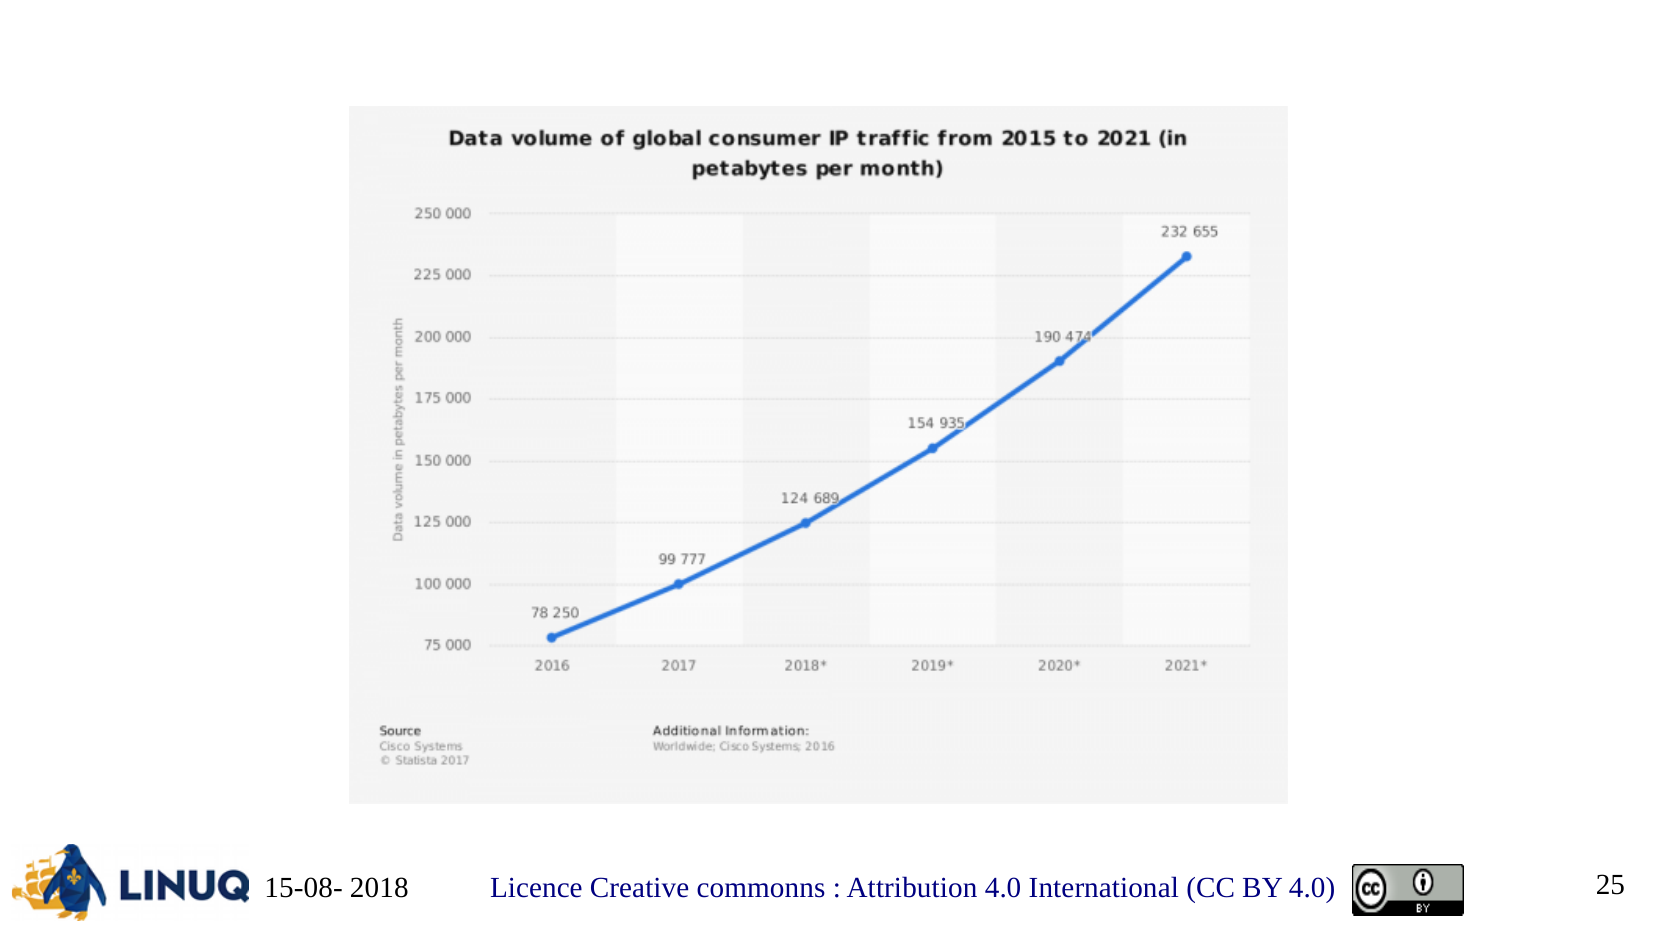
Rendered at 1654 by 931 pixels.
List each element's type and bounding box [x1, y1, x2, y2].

picture [11, 844, 249, 921]
picture [349, 106, 1288, 804]
picture [1352, 864, 1464, 916]
